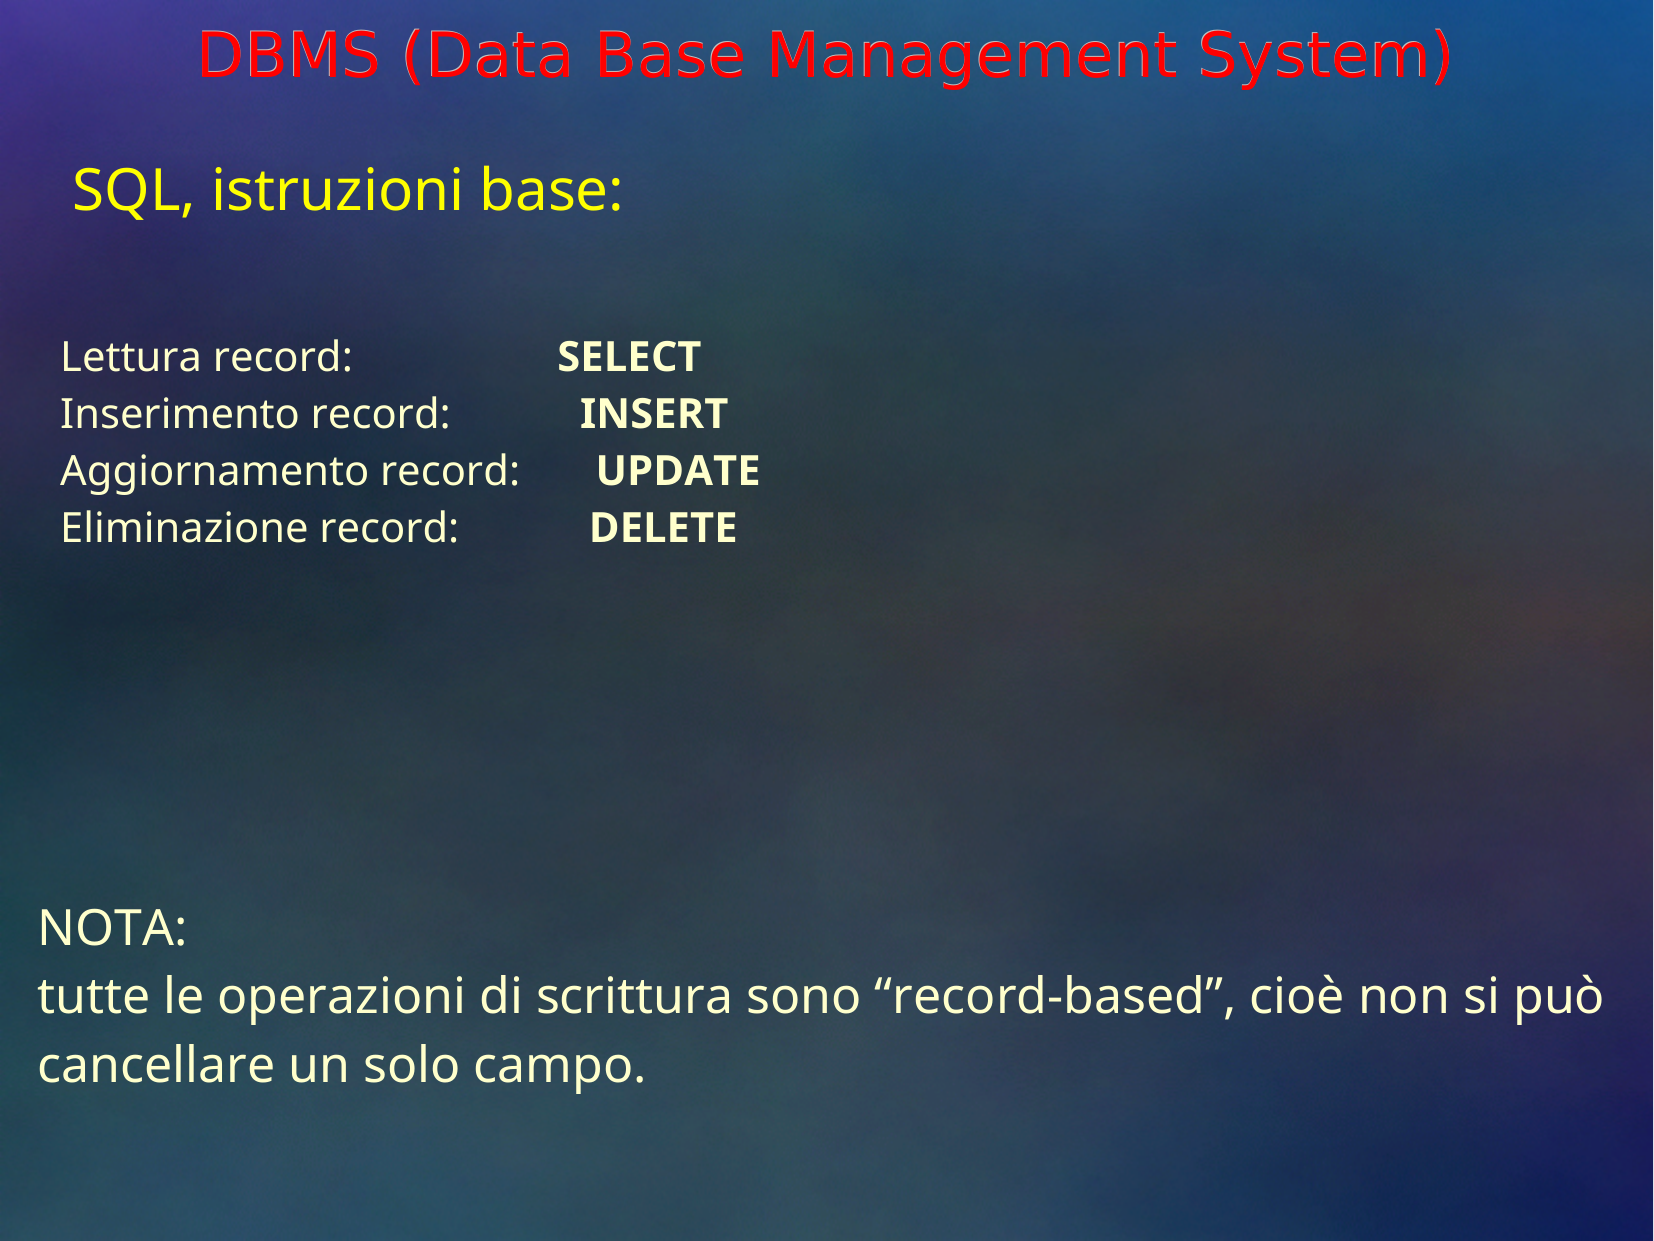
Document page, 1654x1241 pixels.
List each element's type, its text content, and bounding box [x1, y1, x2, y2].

text_box Lettura record: SELECT Inserimento record: INSERT Aggiornamento record: UPDATE Eliminazione record: DELETE [60, 327, 1325, 624]
picture [0, 0, 1654, 1241]
text_box NOTA: tutte le operazioni di scrittura sono “record-based”, cioè non si può cancellare un solo campo. [37, 892, 1619, 1075]
text_box SQL, istruzioni base: [37, 148, 756, 261]
